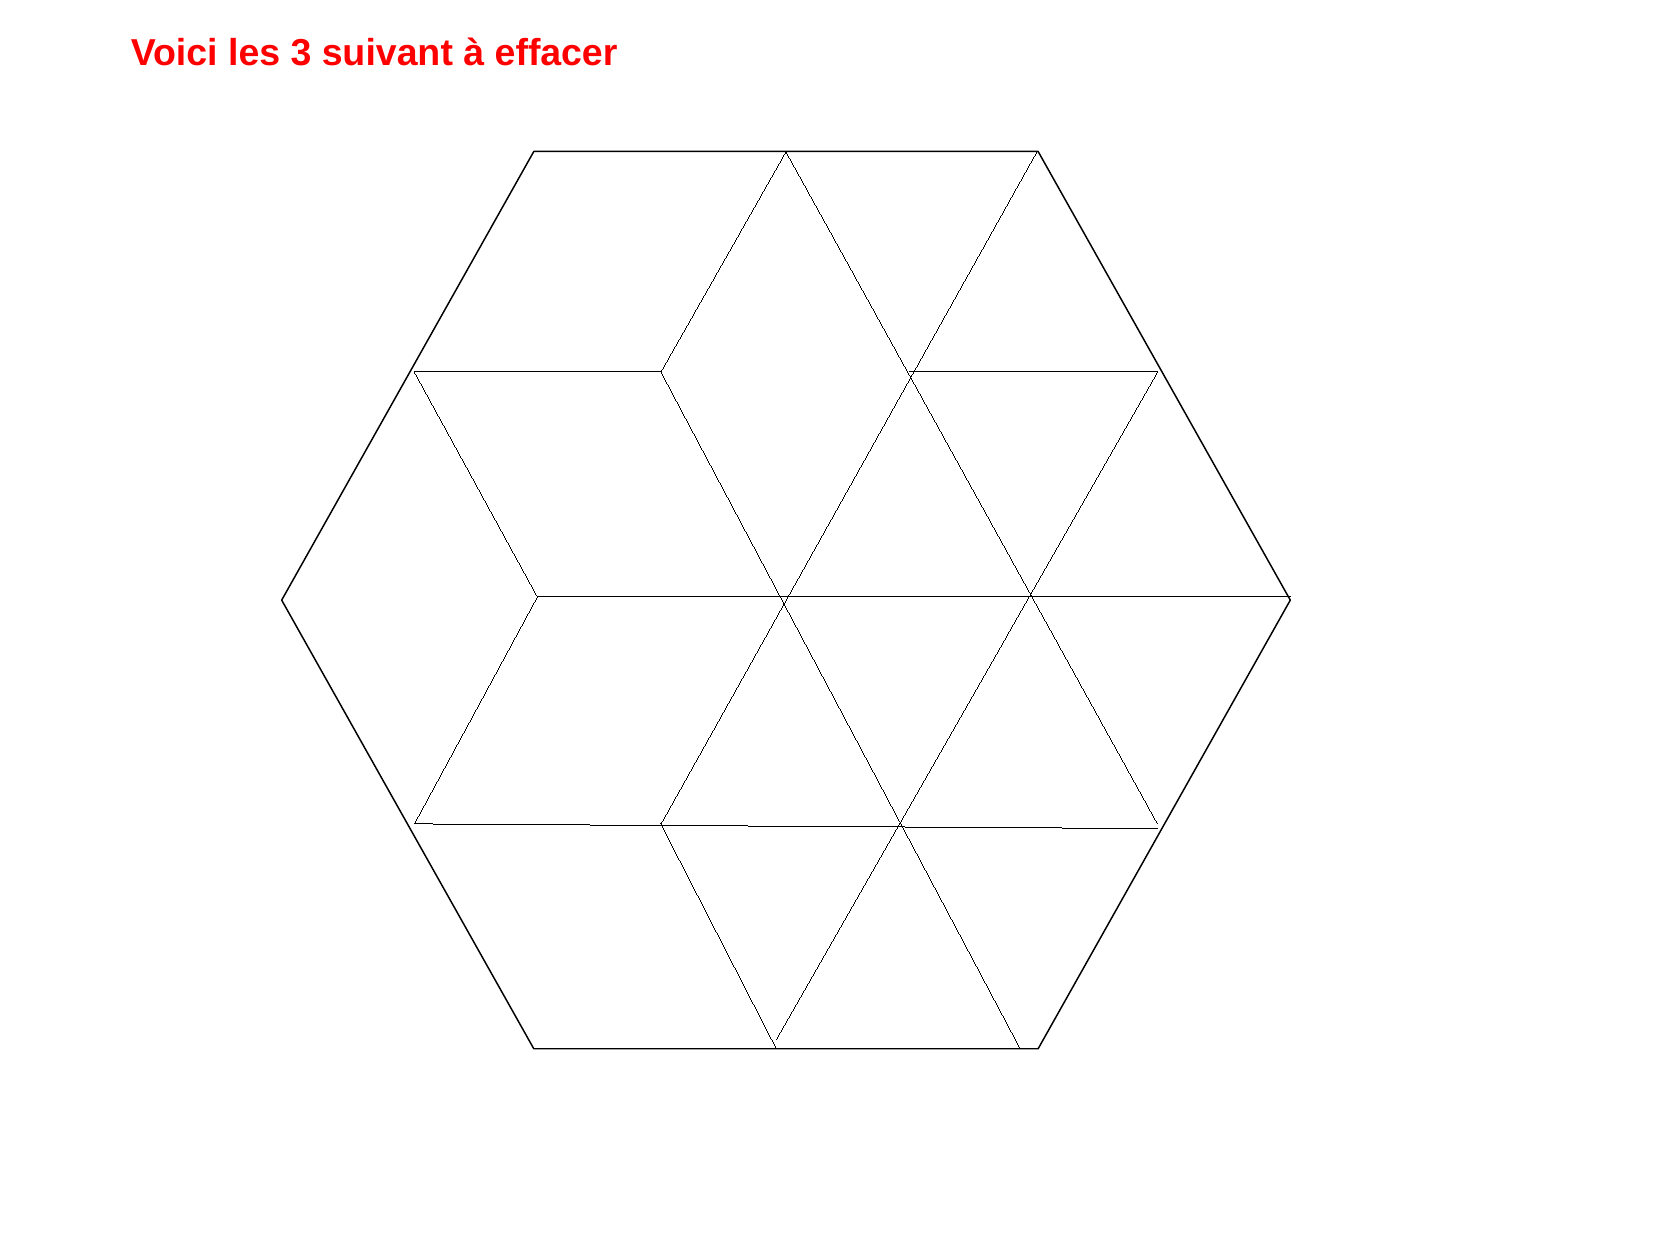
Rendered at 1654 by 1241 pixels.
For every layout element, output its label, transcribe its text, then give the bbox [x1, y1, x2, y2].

text_box Voici les 3 suivant à effacer [115, 23, 1523, 123]
